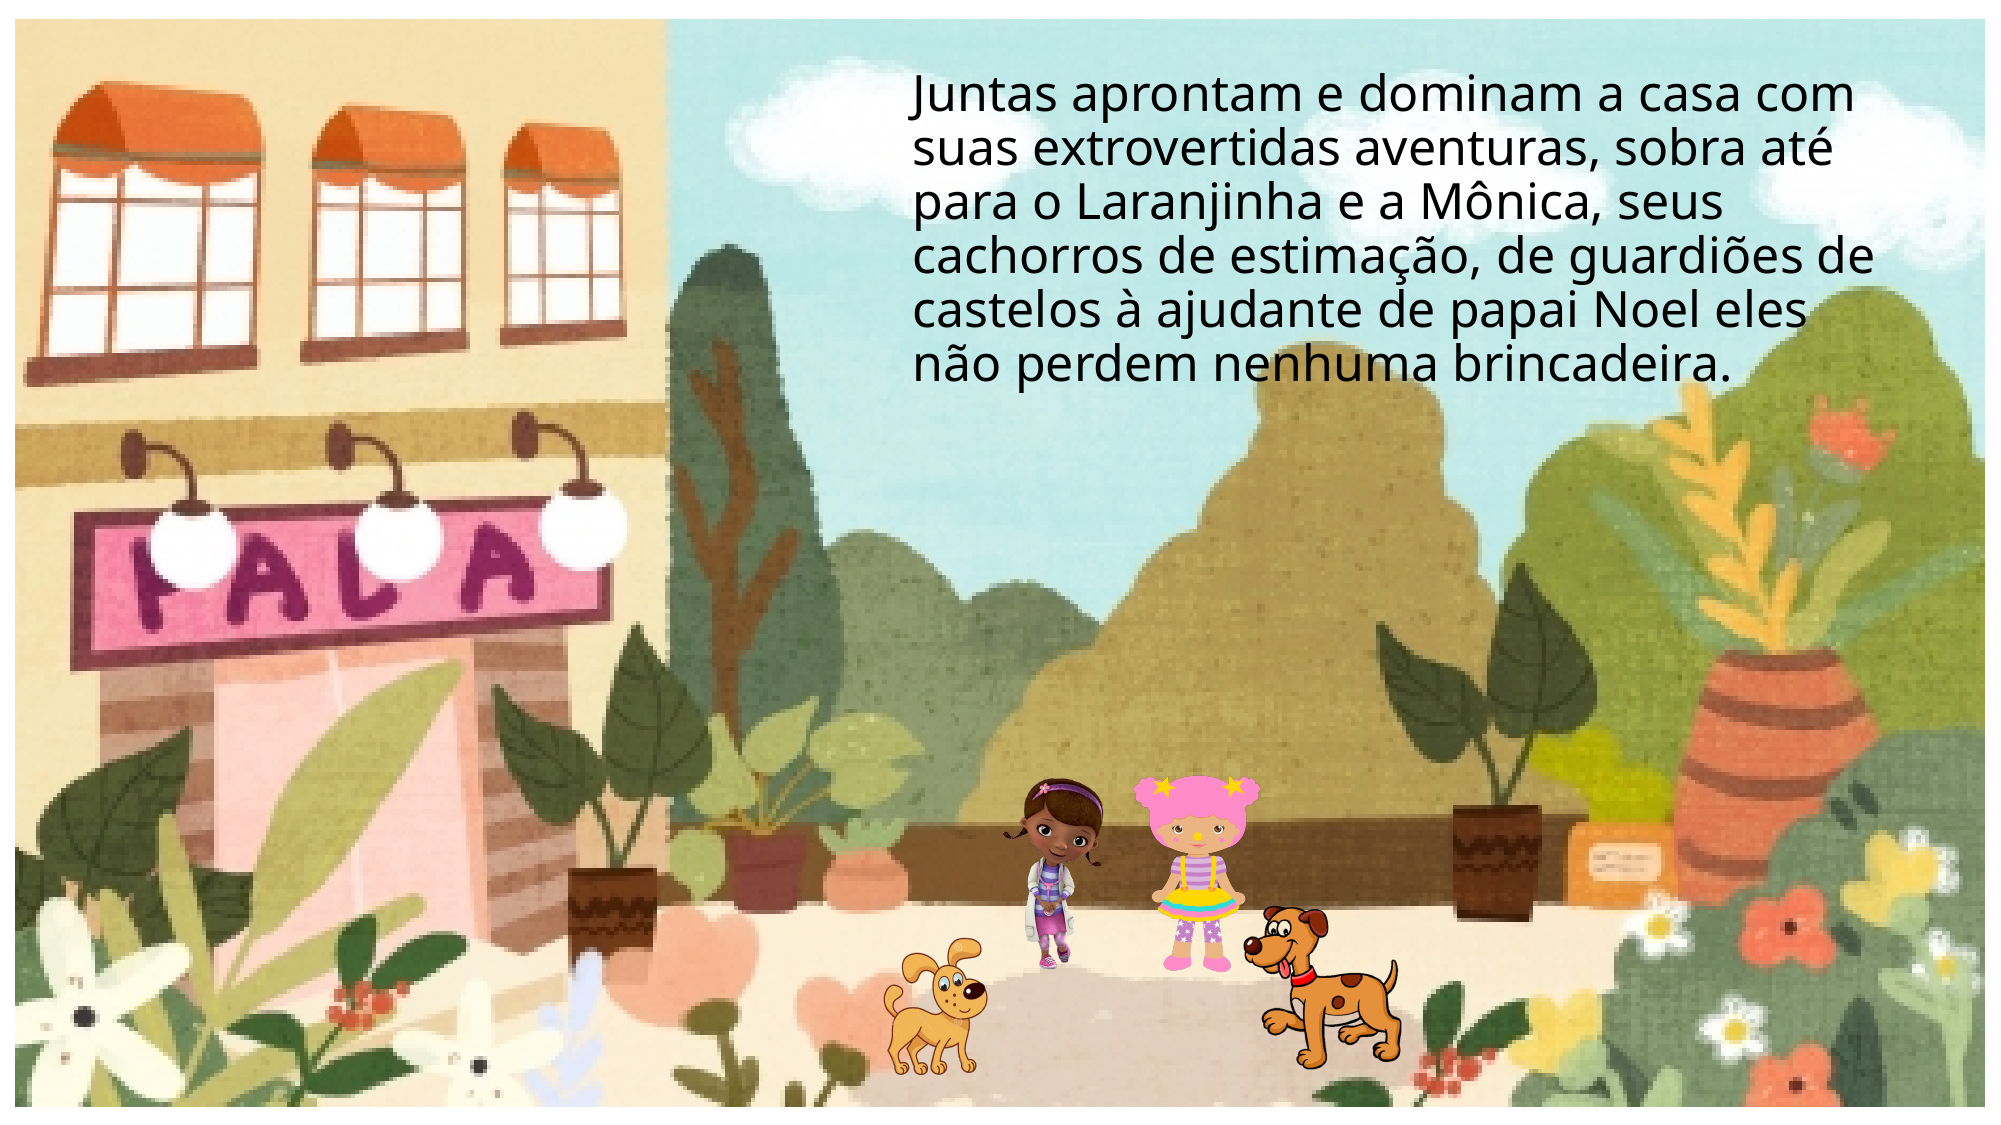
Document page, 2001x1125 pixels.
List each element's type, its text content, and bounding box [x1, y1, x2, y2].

picture [15, 19, 1985, 1107]
text_box Juntas aprontam e dominam a casa com suas extrovertidas aventuras, sobra até para o Laranjinha e a Mônica, seus cachorros de estimação, de guardiões de castelos à ajudante de papai Noel eles não perdem nenhuma brincadeira. [898, 61, 1898, 400]
